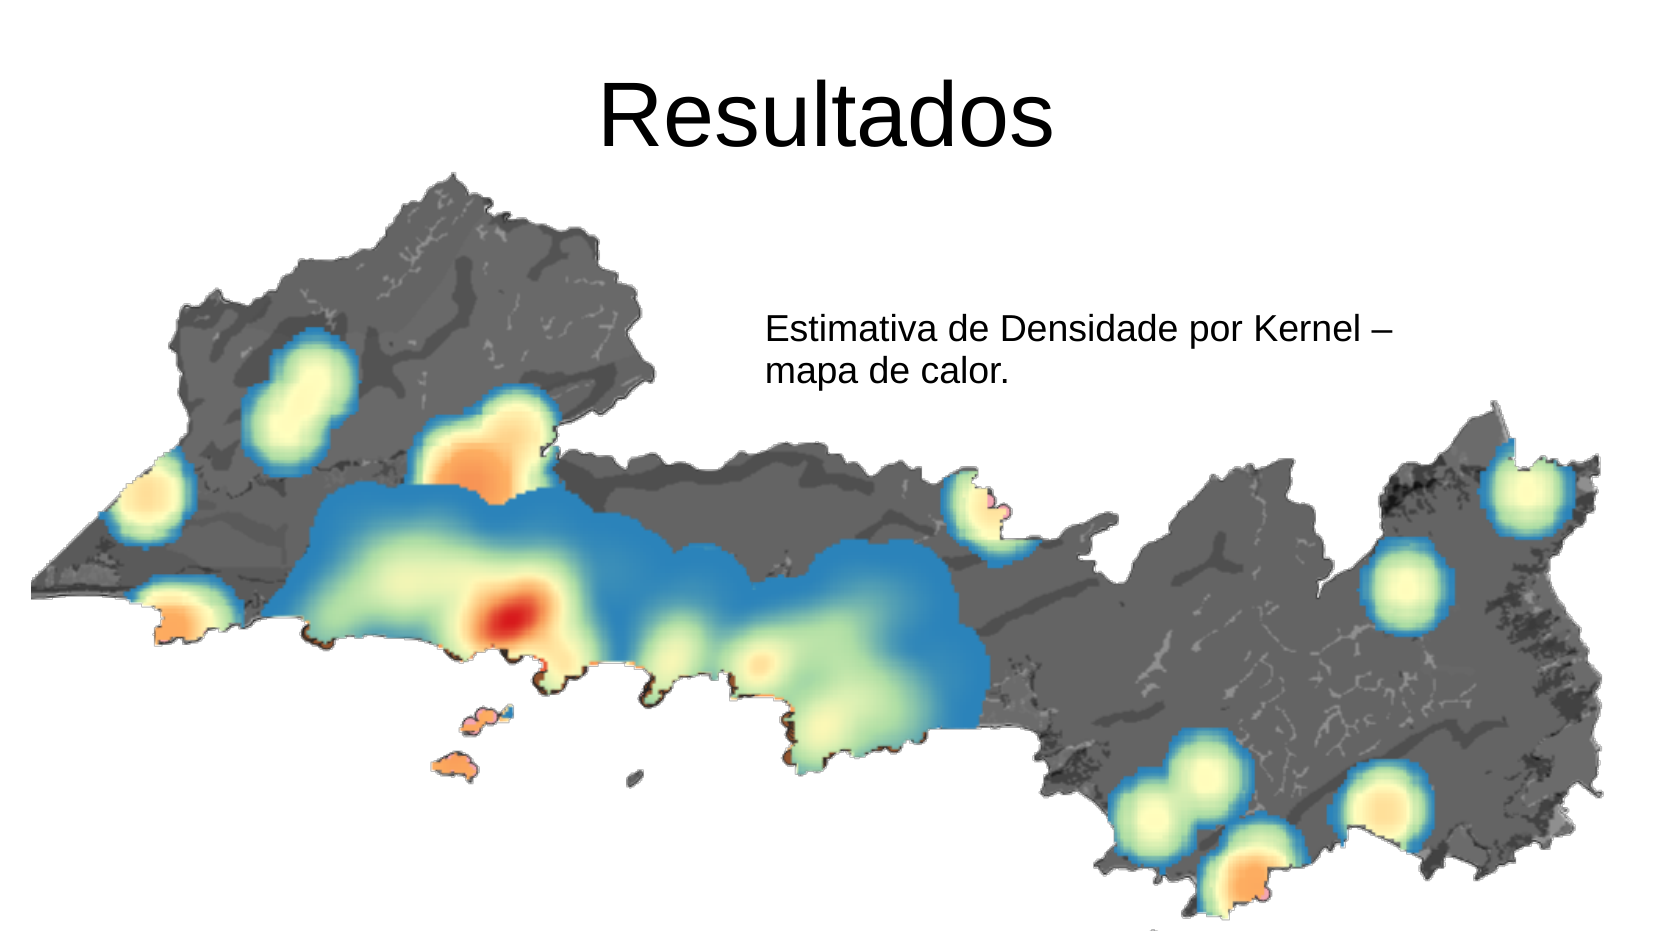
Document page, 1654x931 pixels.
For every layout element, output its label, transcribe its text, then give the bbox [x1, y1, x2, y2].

text_box Estimativa de Densidade por Kernel – mapa de calor. [750, 300, 1426, 451]
title Resultados [82, 37, 1571, 160]
picture [31, 160, 1613, 931]
